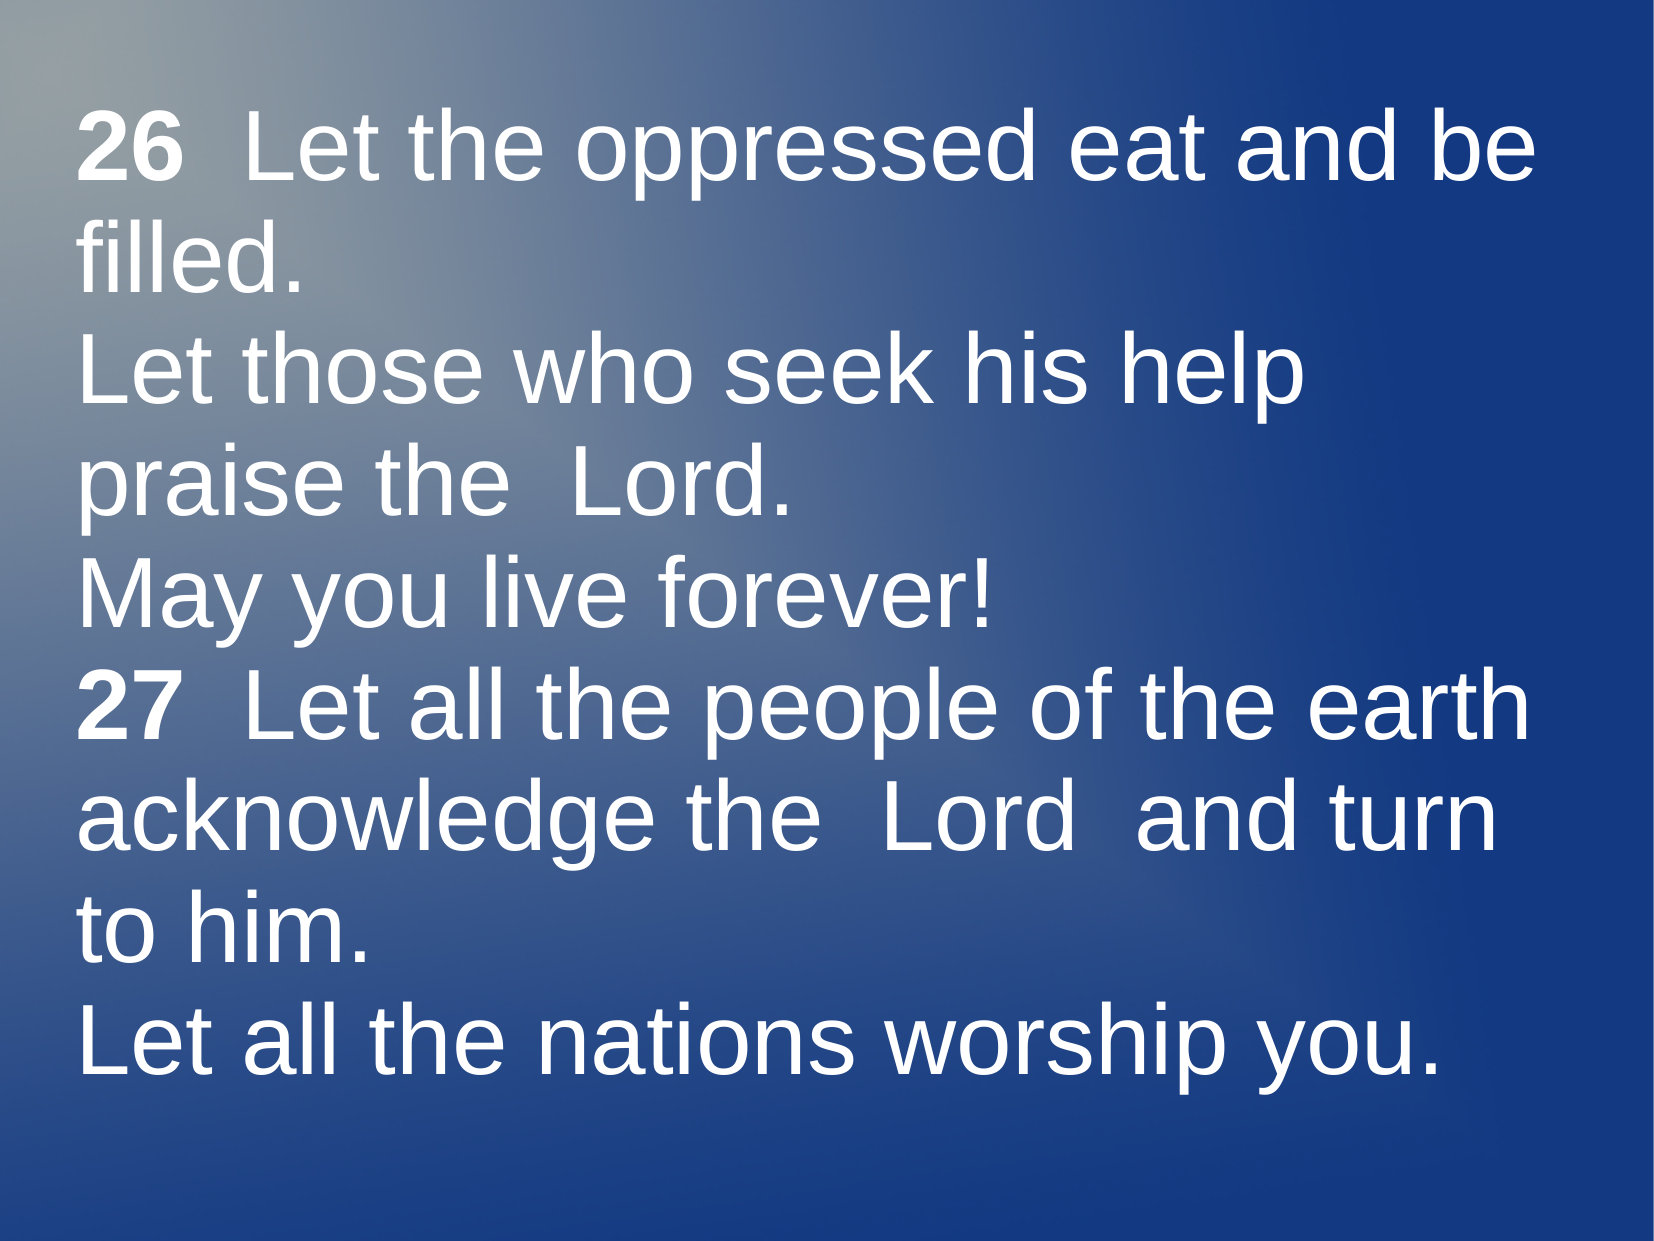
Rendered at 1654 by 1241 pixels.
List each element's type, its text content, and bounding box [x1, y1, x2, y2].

picture [0, 0, 1654, 1241]
list 26 Let the oppressed eat and be filled. Let those who seek his help praise the Lord. May you live forever! 27 Let all the people of the earth acknowledge the Lord and turn to him. Let all the nations worship you. [75, 90, 1606, 1241]
